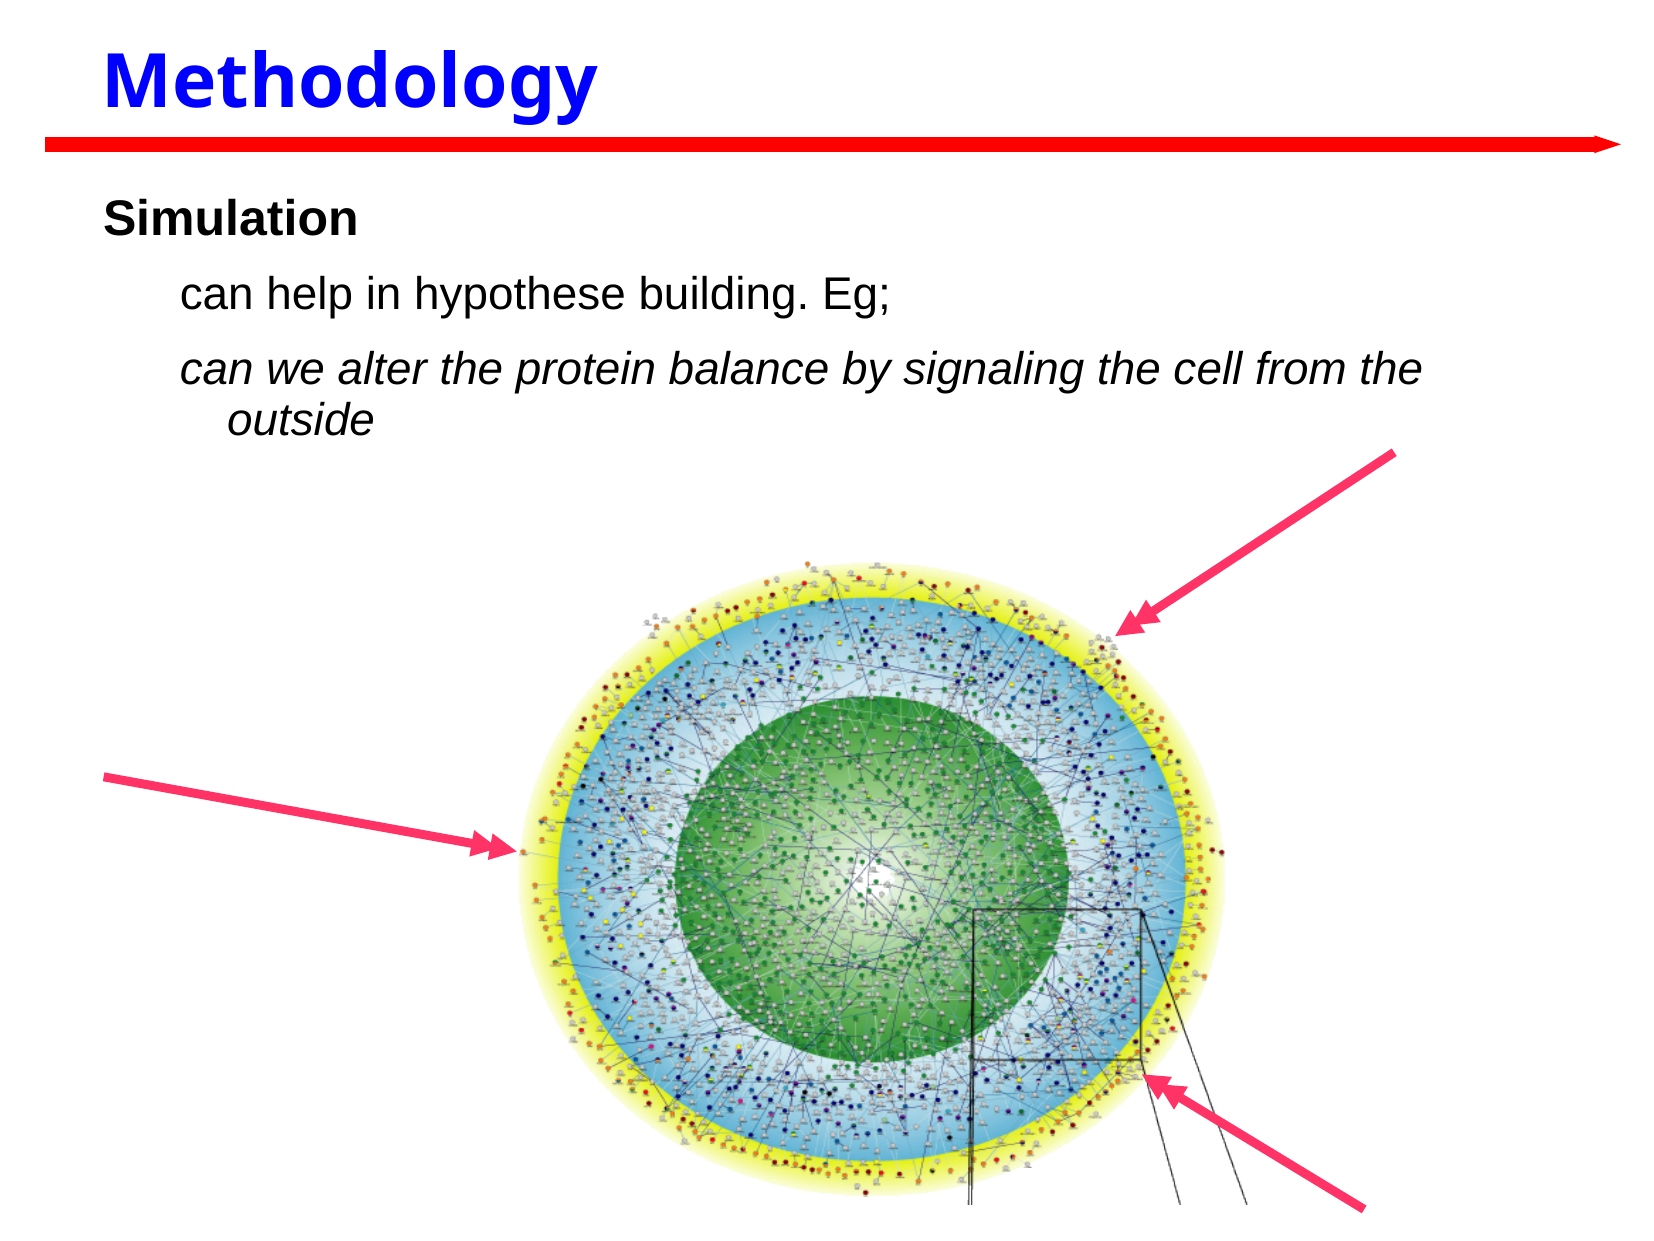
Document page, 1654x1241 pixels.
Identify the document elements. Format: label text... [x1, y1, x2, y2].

picture [485, 537, 1259, 1205]
title Methodology [101, 27, 1514, 130]
list Simulation can help in hypothese building. Eg; can we alter the protein balance by signaling the cell from the outside [85, 190, 1571, 1145]
